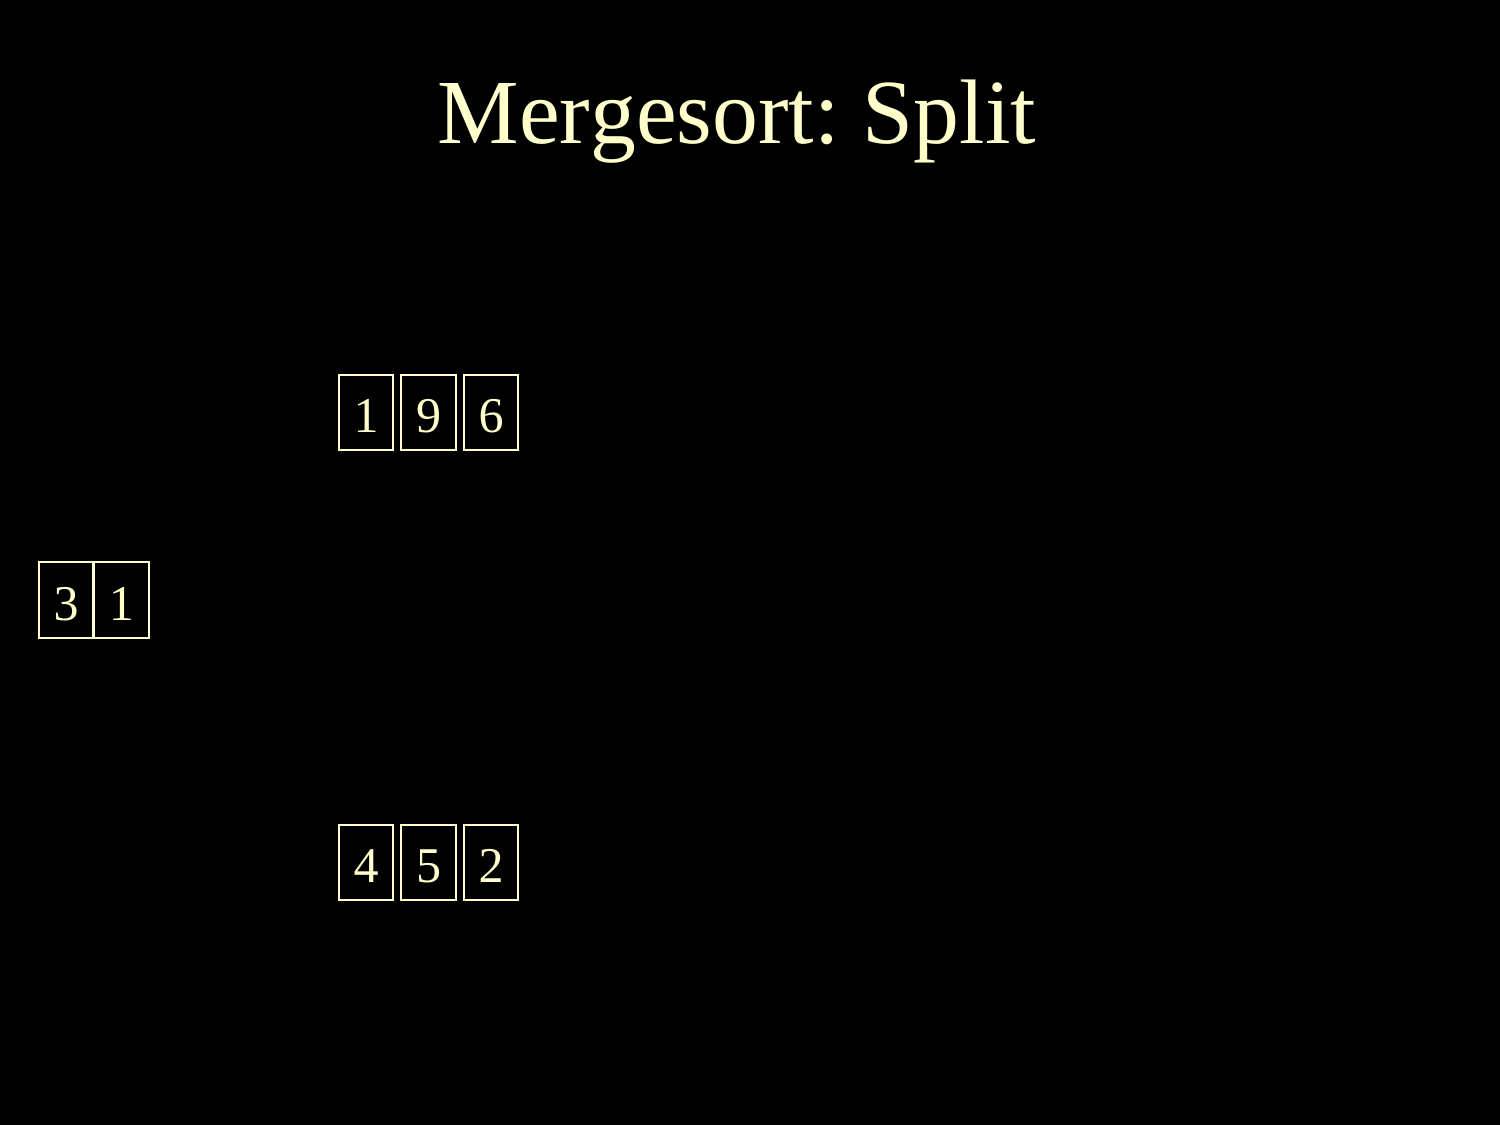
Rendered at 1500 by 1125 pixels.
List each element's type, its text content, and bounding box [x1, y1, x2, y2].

title Mergesort: Split [8, 50, 1467, 176]
text_box 3 [38, 562, 93, 638]
text_box 5 [401, 824, 456, 901]
text_box 1 [338, 374, 394, 451]
text_box 4 [338, 824, 394, 901]
text_box 2 [463, 824, 519, 901]
text_box 1 [93, 562, 149, 638]
text_box 6 [463, 374, 519, 451]
text_box 9 [401, 374, 456, 451]
